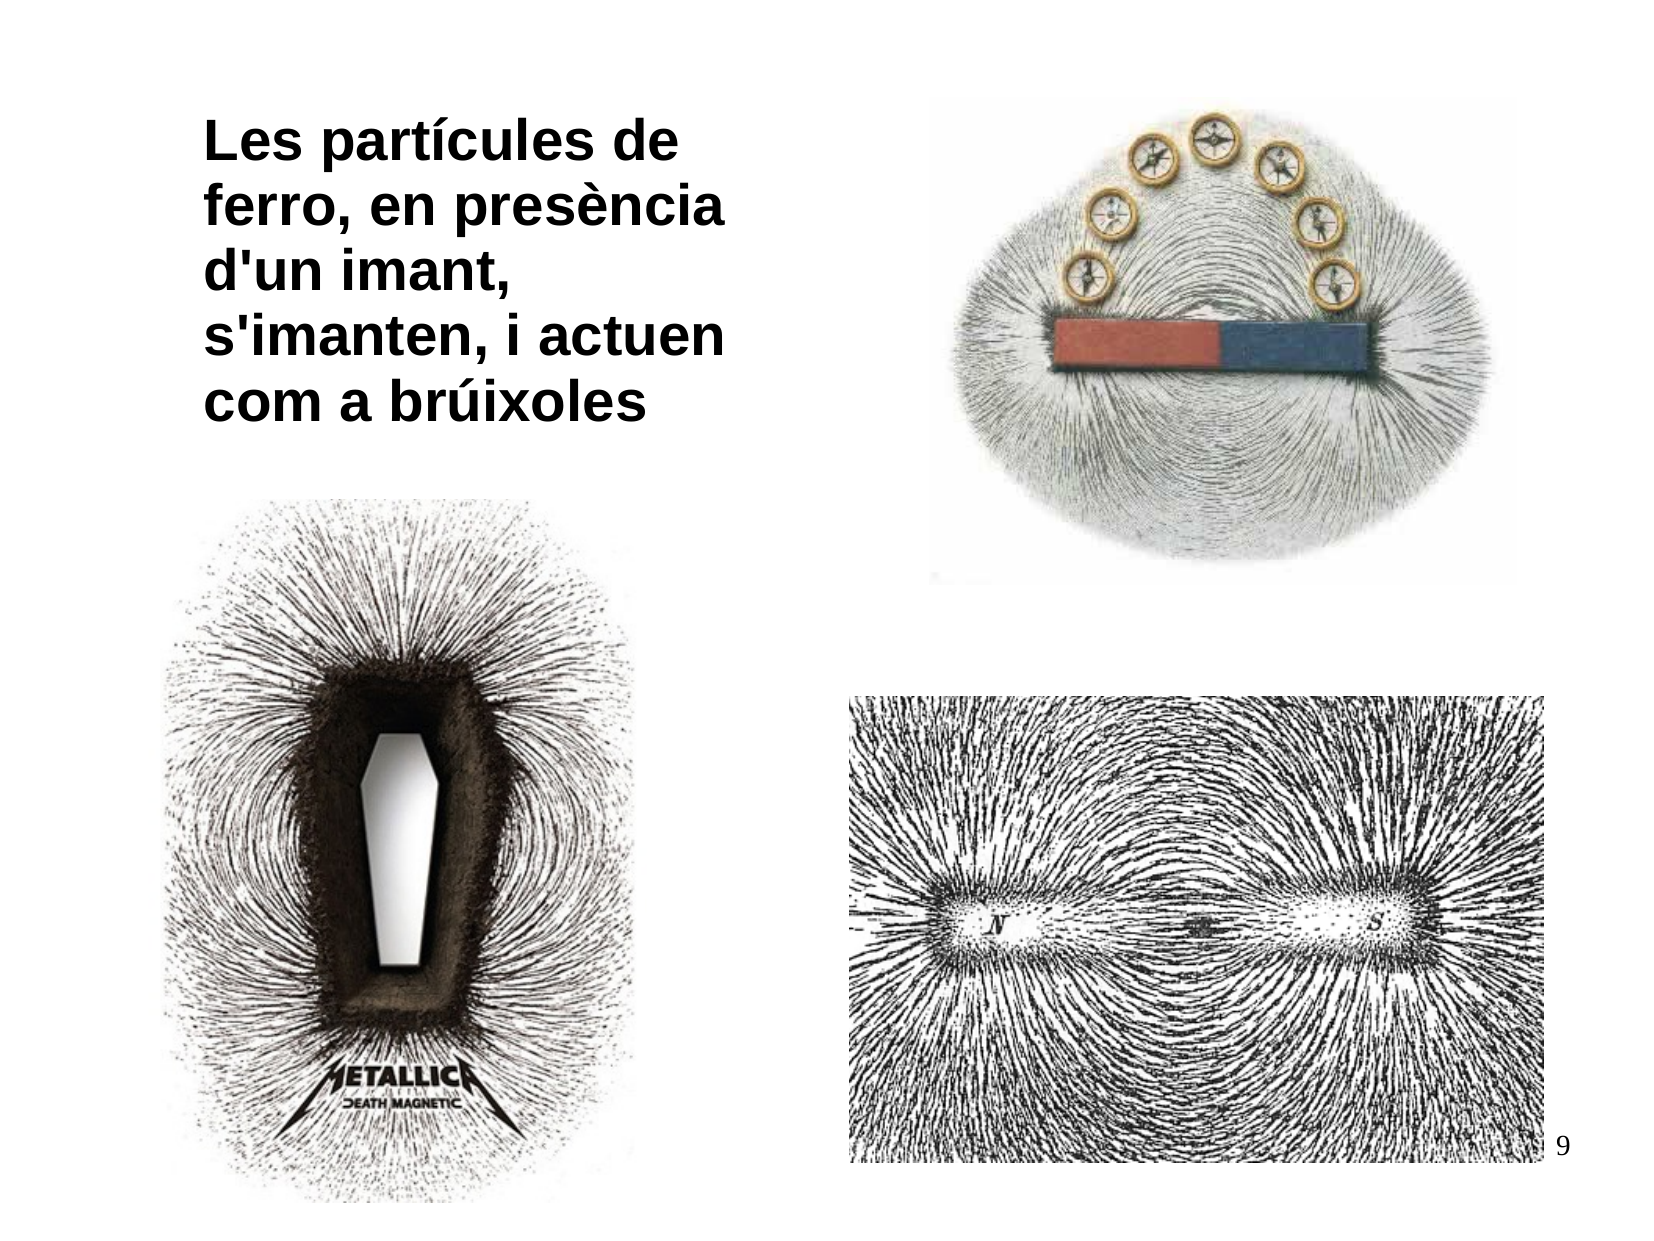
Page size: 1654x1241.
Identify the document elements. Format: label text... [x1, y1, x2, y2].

picture [929, 97, 1517, 585]
picture [148, 499, 647, 1203]
picture [849, 696, 1544, 1163]
text_box Les partícules de ferro, en presència d'un imant, s'imanten, i actuen com a brúixoles [189, 100, 804, 441]
